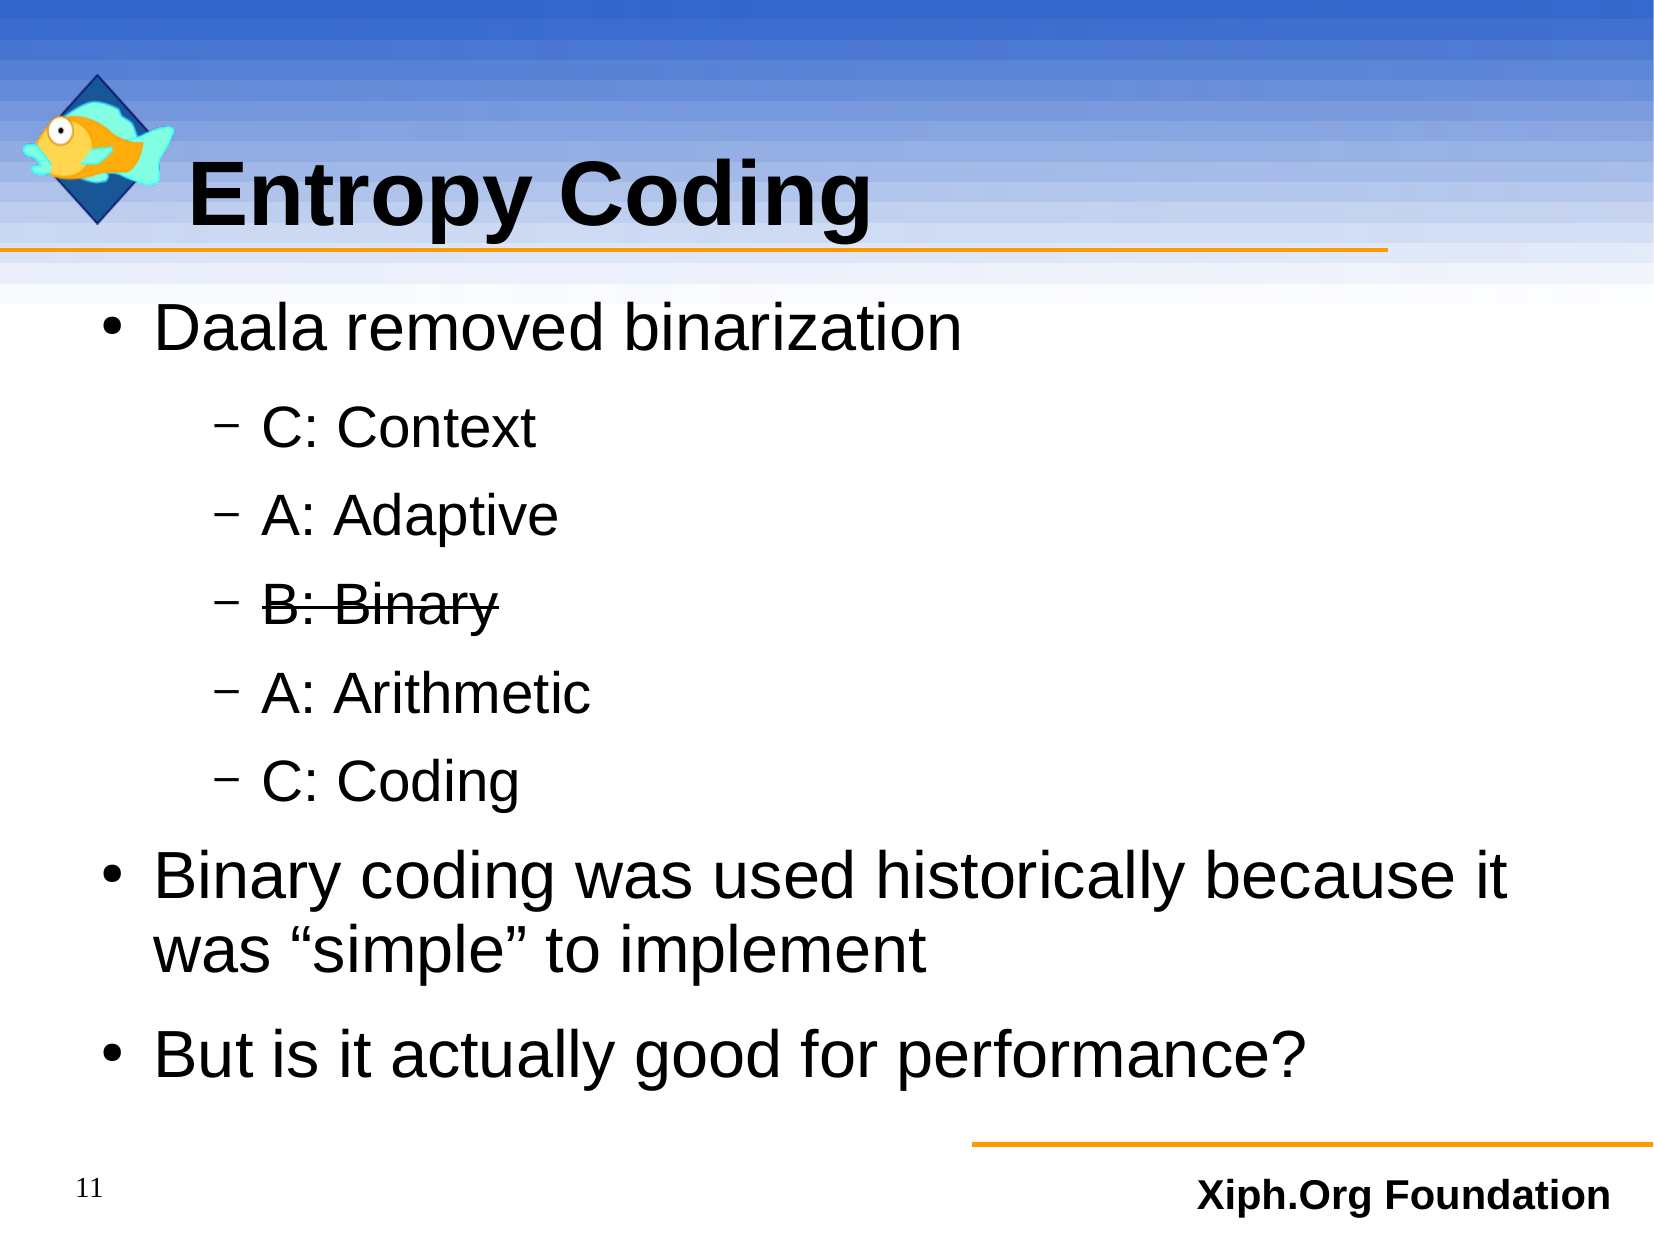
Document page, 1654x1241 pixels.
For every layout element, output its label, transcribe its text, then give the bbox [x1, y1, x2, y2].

picture [0, 0, 1654, 1241]
title Entropy Coding [187, 52, 1571, 245]
list Daala removed binarization C: Context A: Adaptive B: Binary A: Arithmetic C: Coding Binary coding was used historically because it was “simple” to implement But is it actually good for performance? [82, 290, 1571, 1094]
